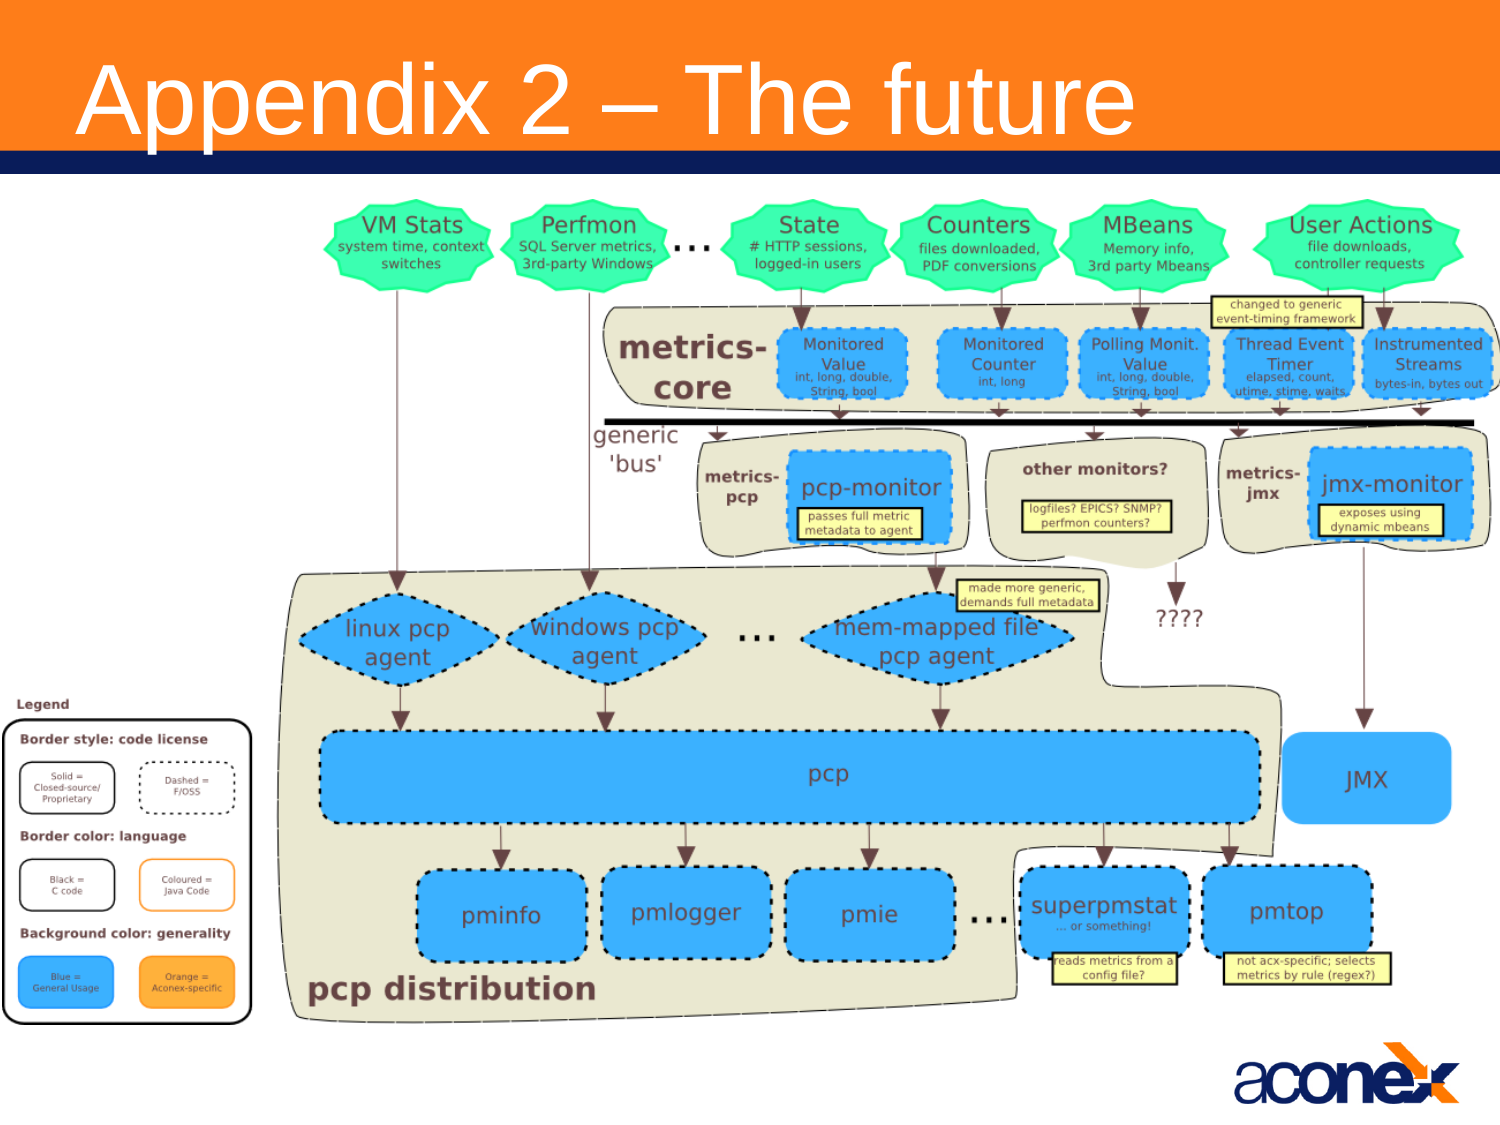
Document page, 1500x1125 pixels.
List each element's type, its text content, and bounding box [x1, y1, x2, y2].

picture [1234, 1042, 1460, 1104]
picture [2, 199, 1500, 1025]
title Appendix 2 – The future [75, 23, 1426, 176]
